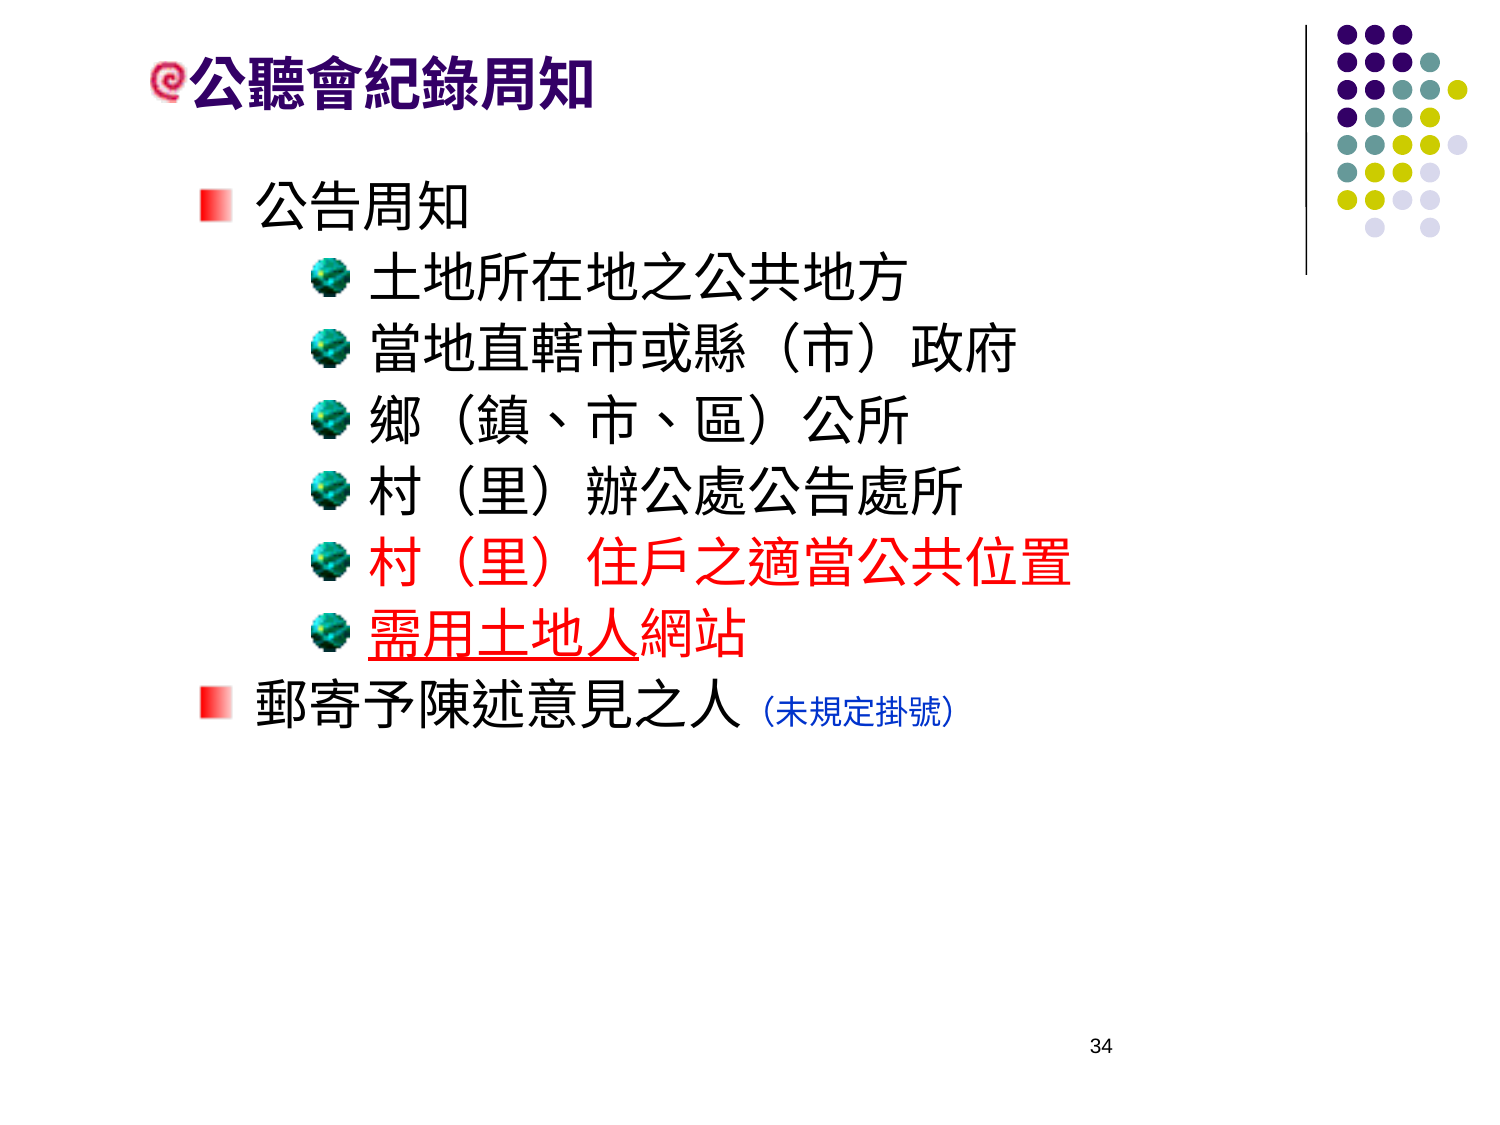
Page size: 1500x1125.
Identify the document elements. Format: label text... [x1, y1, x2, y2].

list 公告周知 土地所在地之公共地方 當地直轄市或縣（市）政府 鄉（鎮、市、區）公所 村（里）辦公處公告處所 村（里）住戶之適當公共位置 需用土地人網站 郵寄予陳述意見之人（未規定掛號） [183, 172, 1306, 1006]
title 公聽會紀錄周知 [135, 31, 1268, 125]
text_box [1074, 1025, 1426, 1101]
